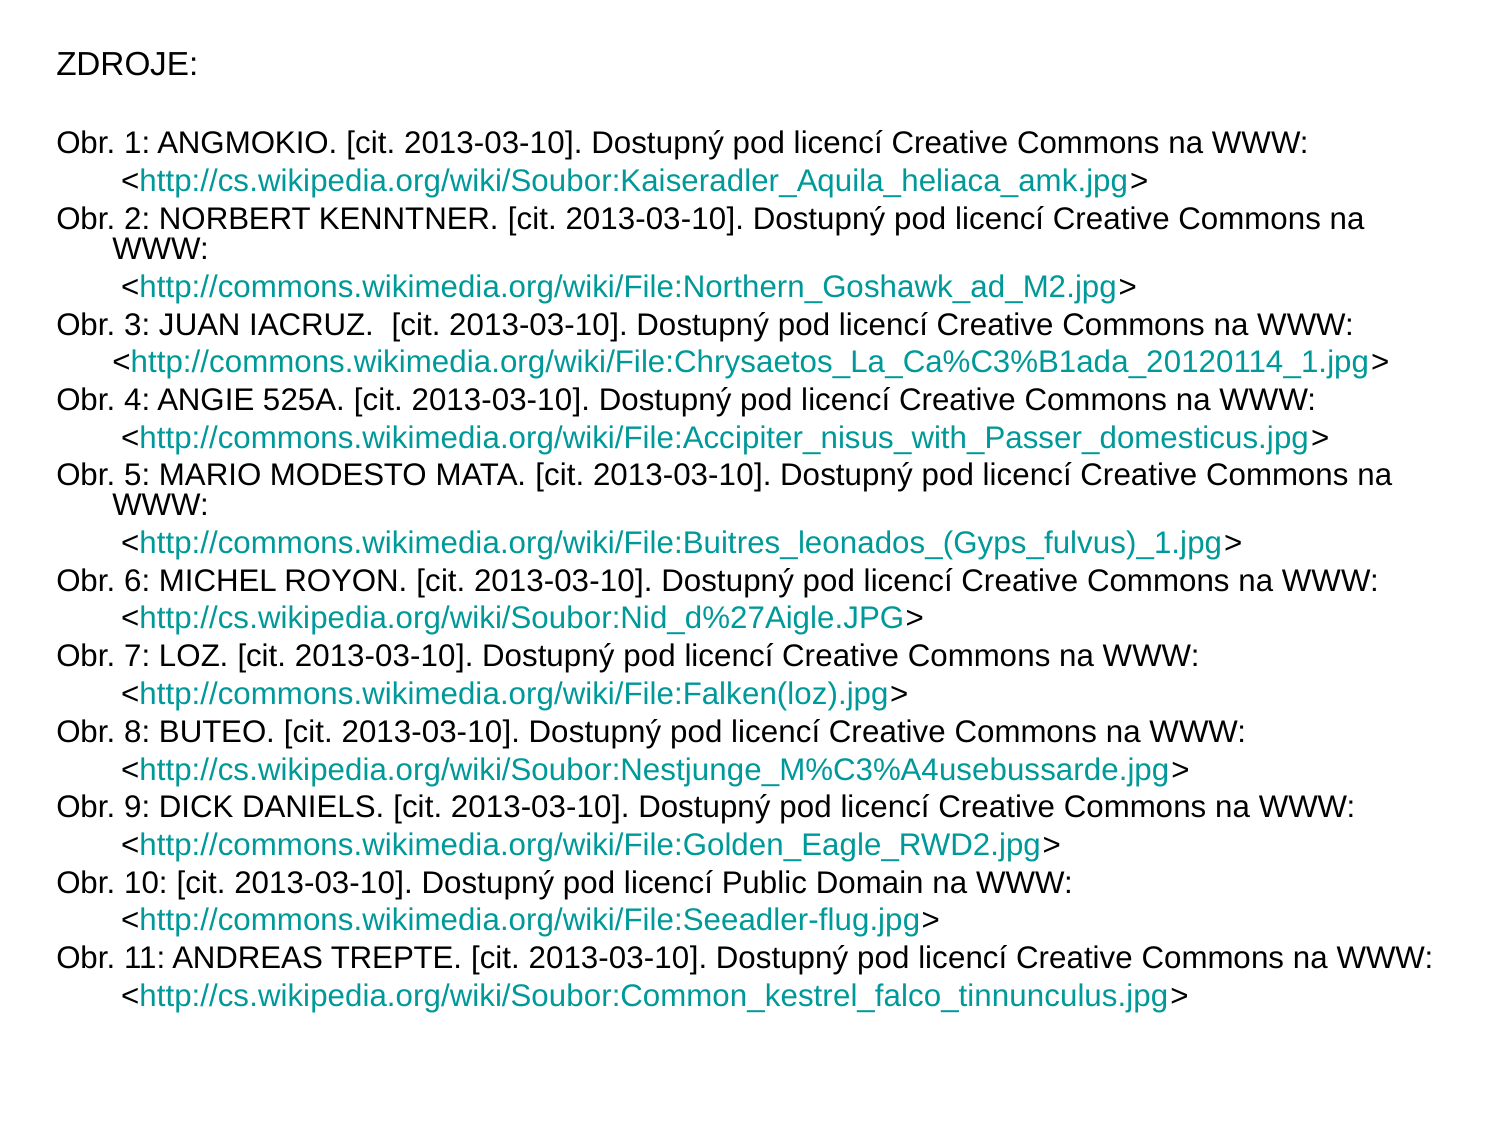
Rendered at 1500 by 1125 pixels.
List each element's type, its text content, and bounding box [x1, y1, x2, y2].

list ZDROJE: Obr. 1: ANGMOKIO. [cit. 2013-03-10]. Dostupný pod licencí Creative Commons na WWW: <http://cs.wikipedia.org/wiki/Soubor:Kaiseradler_Aquila_heliaca_amk.jpg> Obr. 2: NORBERT KENNTNER. [cit. 2013-03-10]. Dostupný pod licencí Creative Commons na WWW: <http://commons.wikimedia.org/wiki/File:Northern_Goshawk_ad_M2.jpg> Obr. 3: JUAN IACRUZ. [cit. 2013-03-10]. Dostupný pod licencí Creative Commons na WWW: <http://commons.wikimedia.org/wiki/File:Chrysaetos_La_Ca%C3%B1ada_20120114_1.jpg> Obr. 4: ANGIE 525A. [cit. 2013-03-10]. Dostupný pod licencí Creative Commons na WWW: <http://commons.wikimedia.org/wiki/File:Accipiter_nisus_with_Passer_domesticus.jpg> Obr. 5: MARIO MODESTO MATA. [cit. 2013-03-10]. Dostupný pod licencí Creative Commons na WWW: <http://commons.wikimedia.org/wiki/File:Buitres_leonados_(Gyps_fulvus)_1.jpg> Obr. 6: MICHEL ROYON. [cit. 2013-03-10]. Dostupný pod licencí Creative Commons na WWW: <http://cs.wikipedia.org/wiki/Soubor:Nid_d%27Aigle.JPG> Obr. 7: LOZ. [cit. 2013-03-10]. Dostupný pod licencí Creative Commons na WWW: <http://commons.wikimedia.org/wiki/File:Falken(loz).jpg> Obr. 8: BUTEO. [cit. 2013-03-10]. Dostupný pod licencí Creative Commons na WWW: <http://cs.wikipedia.org/wiki/Soubor:Nestjunge_M%C3%A4usebussarde.jpg> Obr. 9: DICK DANIELS. [cit. 2013-03-10]. Dostupný pod licencí Creative Commons na WWW: <http://commons.wikimedia.org/wiki/File:Golden_Eagle_RWD2.jpg> Obr. 10: [cit. 2013-03-10]. Dostupný pod licencí Public Domain na WWW: <http://commons.wikimedia.org/wiki/File:Seeadler-flug.jpg> Obr. 11: ANDREAS TREPTE. [cit. 2013-03-10]. Dostupný pod licencí Creative Commons na WWW: <http://cs.wikipedia.org/wiki/Soubor:Common_kestrel_falco_tinnunculus.jpg> [41, 42, 1459, 1083]
